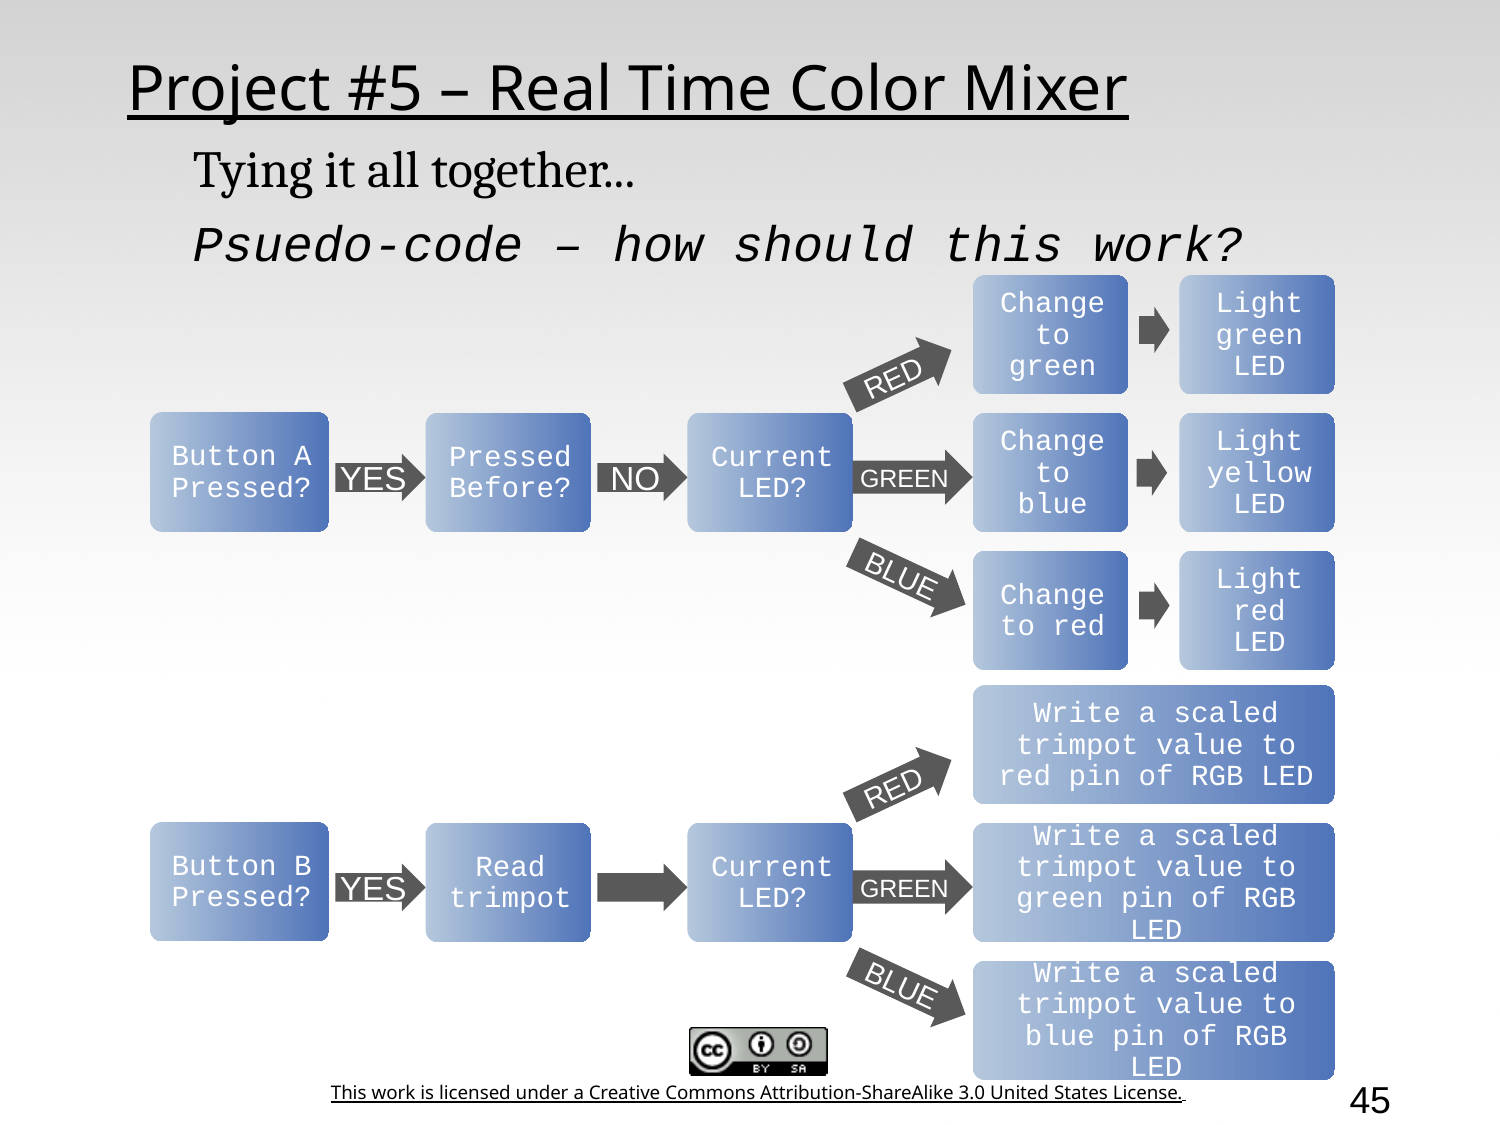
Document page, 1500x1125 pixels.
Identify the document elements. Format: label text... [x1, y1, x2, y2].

text_box YES [335, 453, 425, 502]
text_box Current LED? [687, 822, 853, 942]
text_box BLUE [846, 537, 966, 618]
text_box NO [597, 453, 688, 502]
text_box Change to red [972, 550, 1129, 670]
list Project #5 – Real Time Color Mixer Tying it all together... Psuedo-code – how should this work? [112, 40, 1388, 285]
text_box Light green LED [1179, 275, 1336, 395]
text_box Write a scaled trimpot value to green pin of RGB LED [972, 823, 1336, 943]
text_box [1139, 306, 1170, 354]
text_box Change to blue [972, 413, 1129, 533]
picture [0, 0, 1500, 1125]
text_box [1139, 582, 1170, 629]
text_box Pressed Before? [425, 412, 591, 533]
text_box YES [335, 863, 425, 912]
text_box Write a scaled trimpot value to red pin of RGB LED [972, 685, 1336, 805]
text_box [597, 863, 688, 912]
text_box GREEN [852, 859, 973, 915]
text_box Change to green [972, 275, 1129, 395]
text_box GREEN [852, 449, 973, 505]
text_box RED [842, 746, 952, 823]
text_box Read trimpot [425, 822, 591, 943]
text_box Button A Pressed? [149, 412, 330, 532]
text_box Current LED? [687, 413, 853, 533]
text_box Light yellow LED [1179, 413, 1336, 533]
text_box Write a scaled trimpot value to blue pin of RGB LED [972, 960, 1336, 1080]
text_box Button B Pressed? [149, 822, 330, 942]
text_box RED [842, 336, 952, 413]
text_box Light red LED [1179, 550, 1336, 671]
text_box [1136, 449, 1168, 496]
text_box BLUE [846, 947, 966, 1028]
